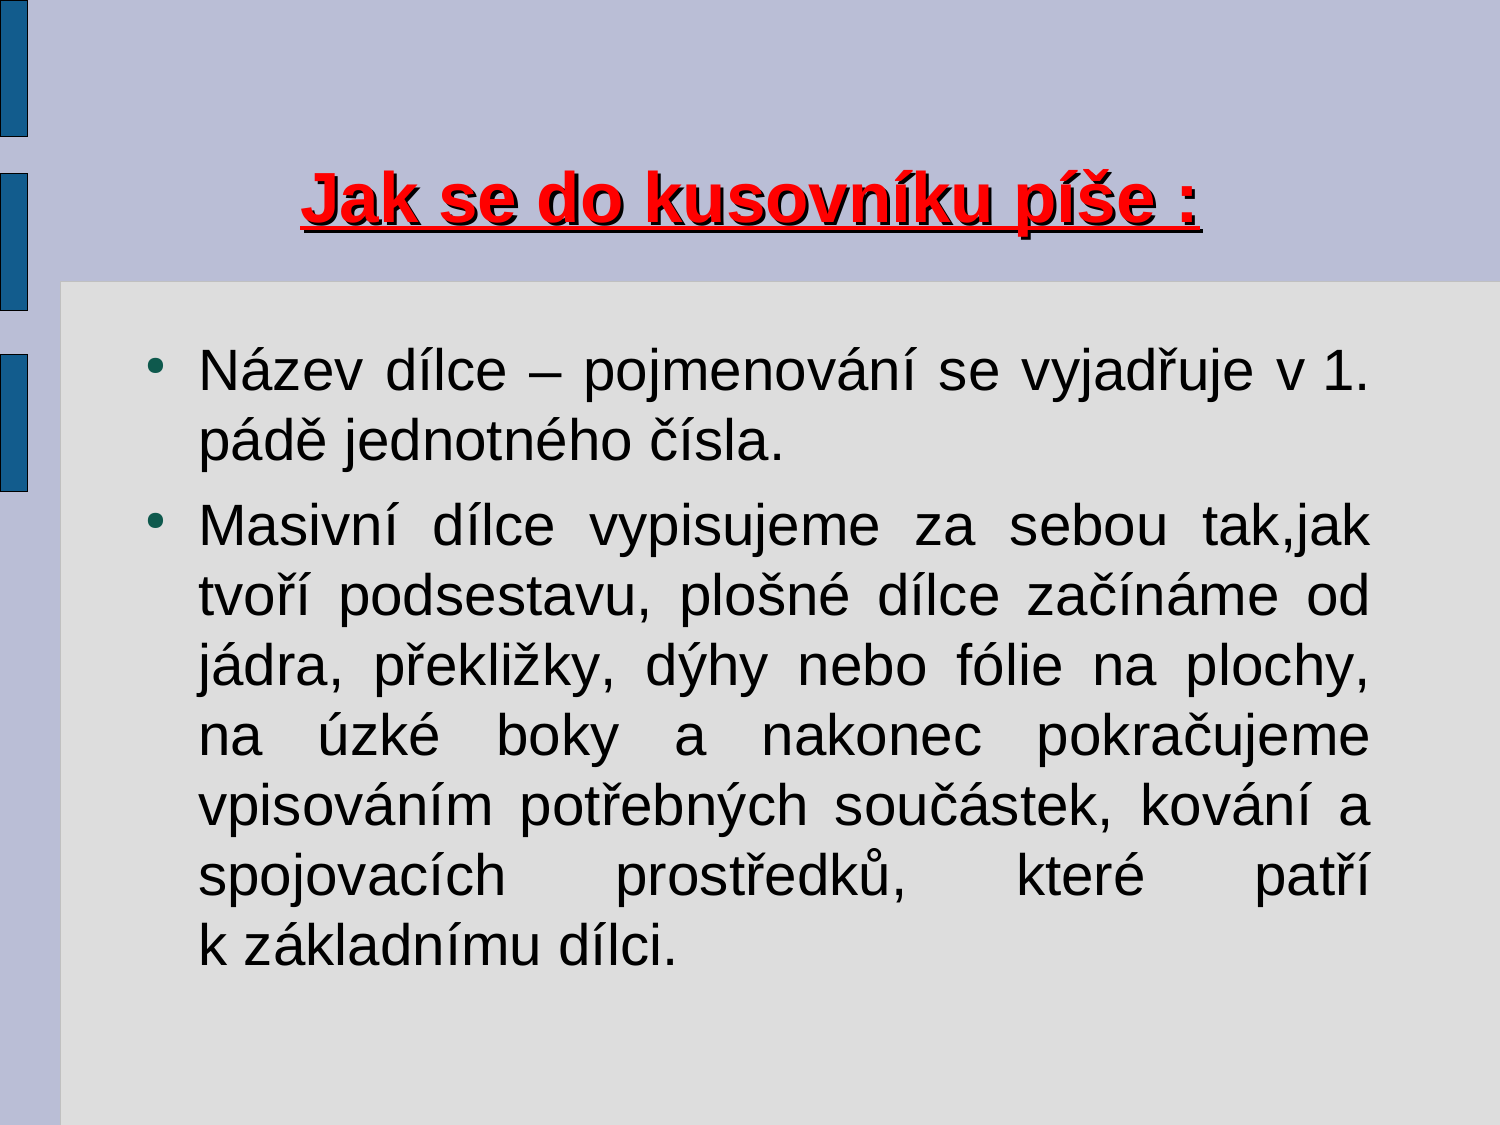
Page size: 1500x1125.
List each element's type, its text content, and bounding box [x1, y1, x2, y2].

list Název dílce – pojmenování se vyjadřuje v 1. pádě jednotného čísla. Masivní dílce vypisujeme za sebou tak,jak tvoří podsestavu, plošné dílce začínáme od jádra, překližky, dýhy nebo fólie na plochy, na úzké boky a nakonec pokračujeme vpisováním potřebných součástek, kování a spojovacích prostředků, které patří k základnímu dílci. [112, 324, 1388, 1001]
title Jak se do kusovníku píše : [112, 99, 1388, 288]
